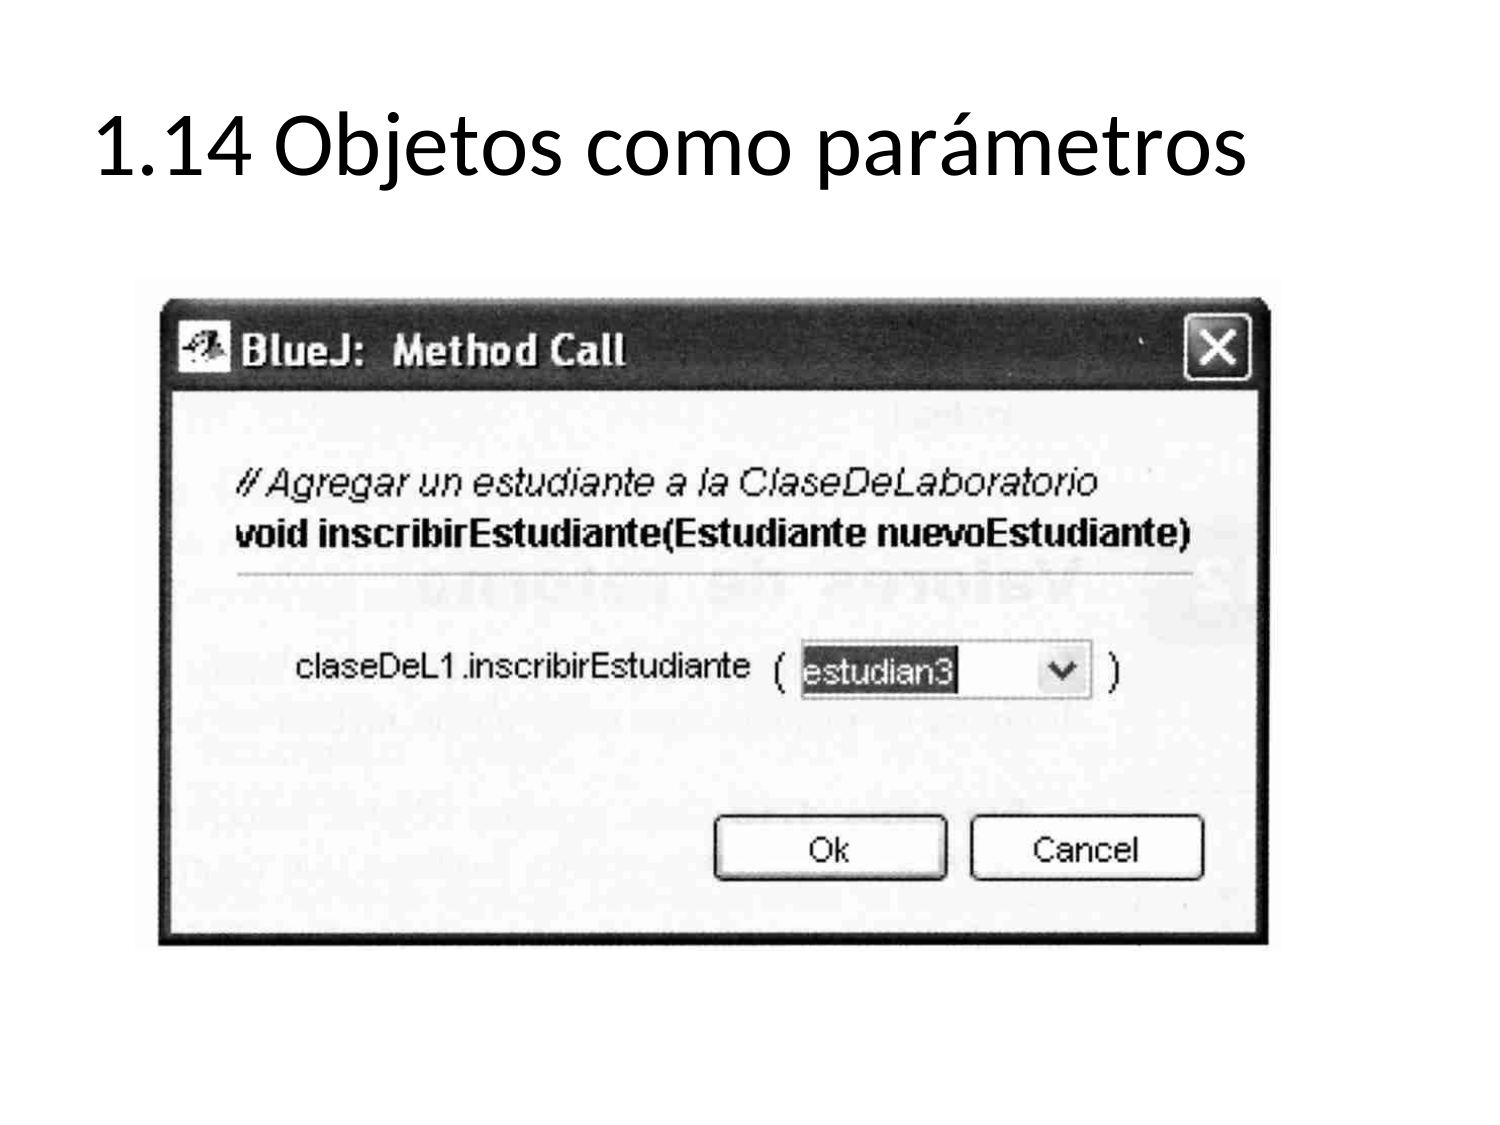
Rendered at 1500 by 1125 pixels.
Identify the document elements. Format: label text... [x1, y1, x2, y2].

picture [135, 278, 1282, 951]
title 1.14 Objetos como parámetros [75, 45, 1426, 233]
